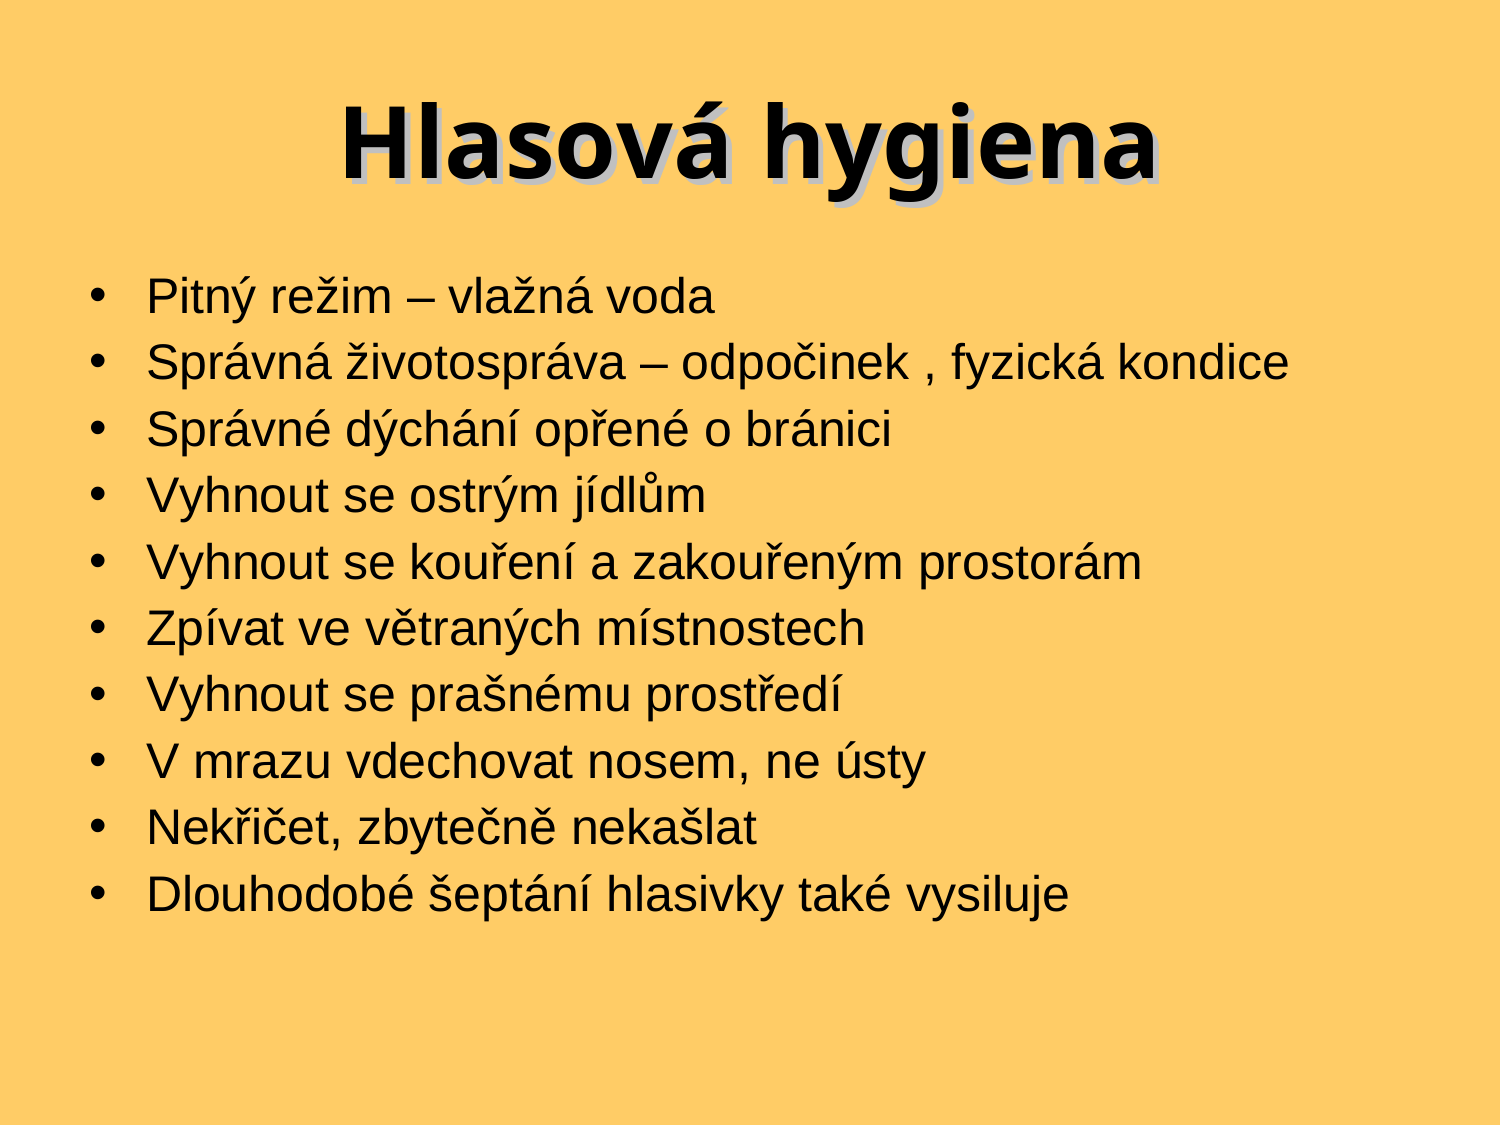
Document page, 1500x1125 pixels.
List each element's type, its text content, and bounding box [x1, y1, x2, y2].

list Pitný režim – vlažná voda Správná životospráva – odpočinek , fyzická kondice Správné dýchání opřené o bránici Vyhnout se ostrým jídlům Vyhnout se kouření a zakouřeným prostorám Zpívat ve větraných místnostech Vyhnout se prašnému prostředí V mrazu vdechovat nosem, ne ústy Nekřičet, zbytečně nekašlat Dlouhodobé šeptání hlasivky také vysiluje [75, 262, 1426, 1006]
title Hlasová hygiena [75, 45, 1426, 233]
